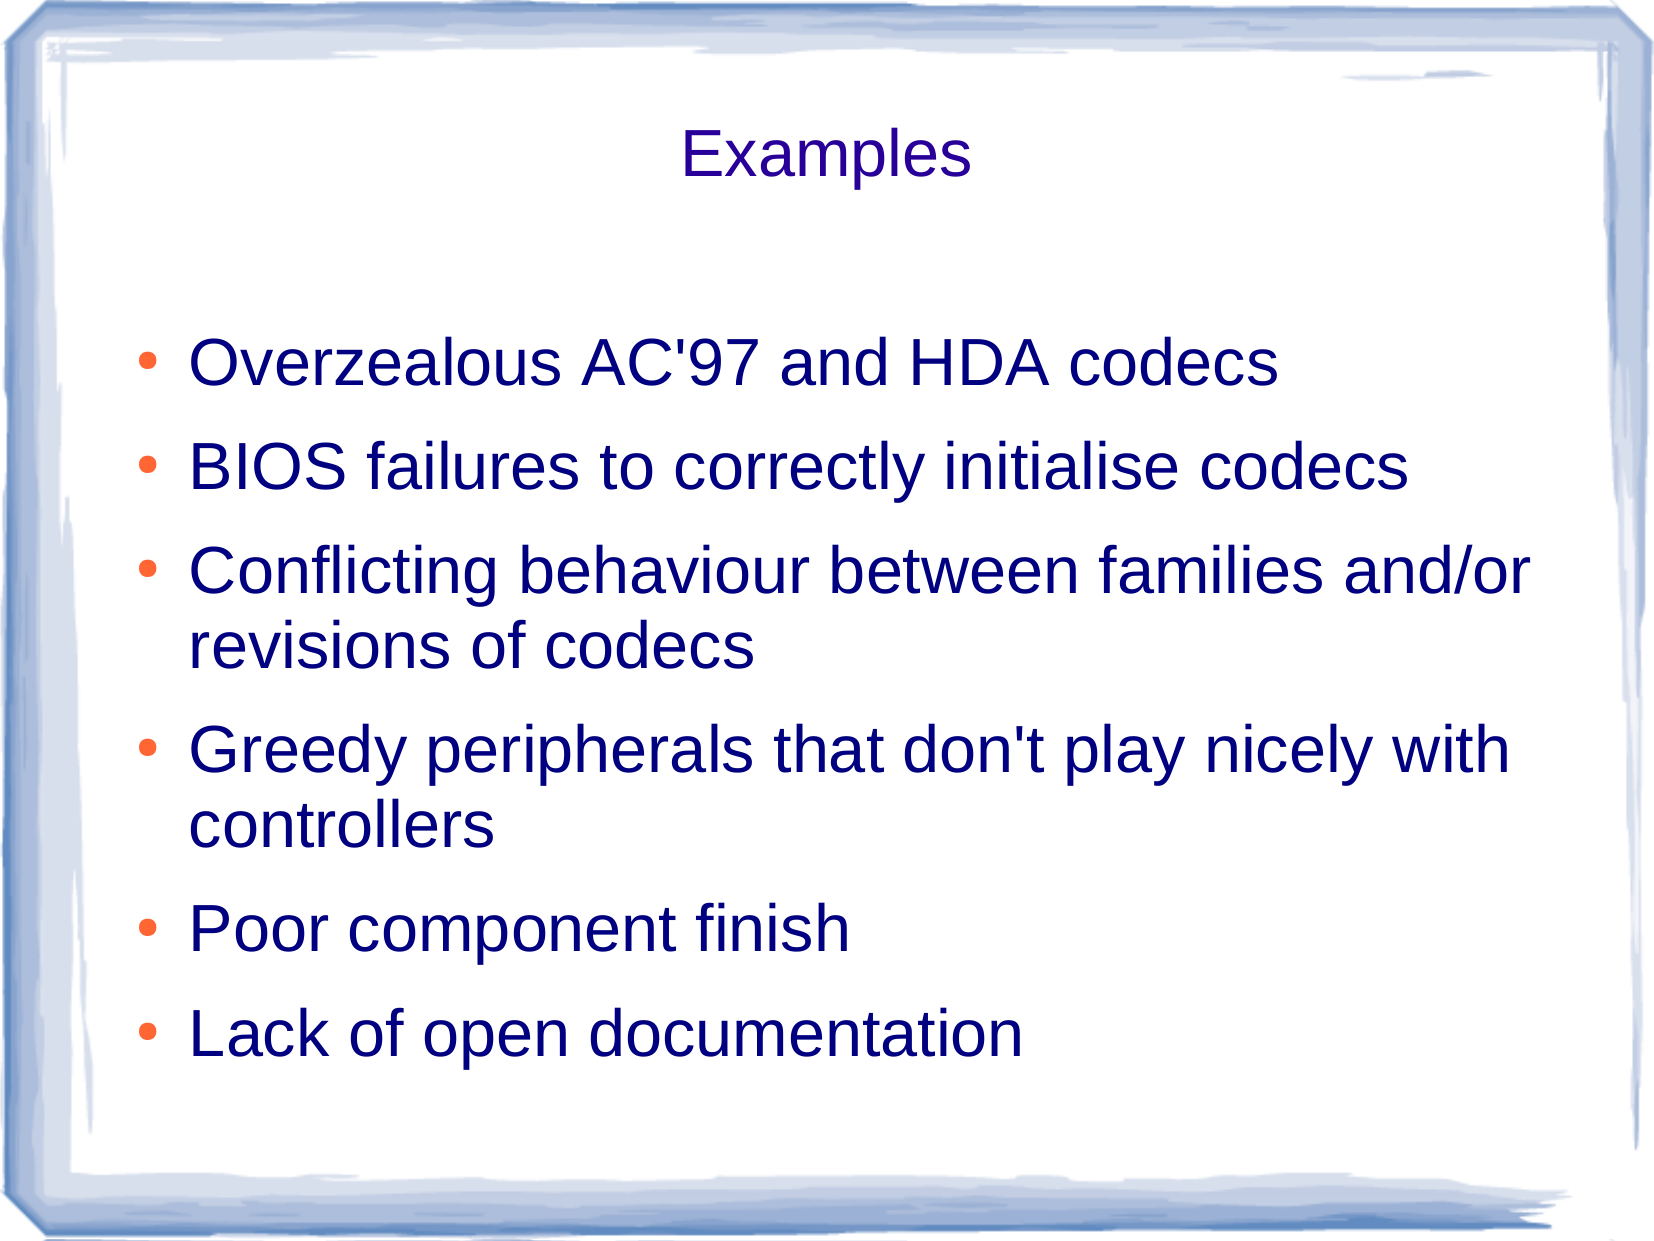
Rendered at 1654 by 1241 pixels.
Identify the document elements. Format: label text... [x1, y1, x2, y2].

list Overzealous AC'97 and HDA codecs BIOS failures to correctly initialise codecs Conflicting behaviour between families and/or revisions of codecs Greedy peripherals that don't play nicely with controllers Poor component finish Lack of open documentation [118, 324, 1571, 1144]
picture [0, 0, 1654, 1241]
title Examples [82, 49, 1571, 257]
